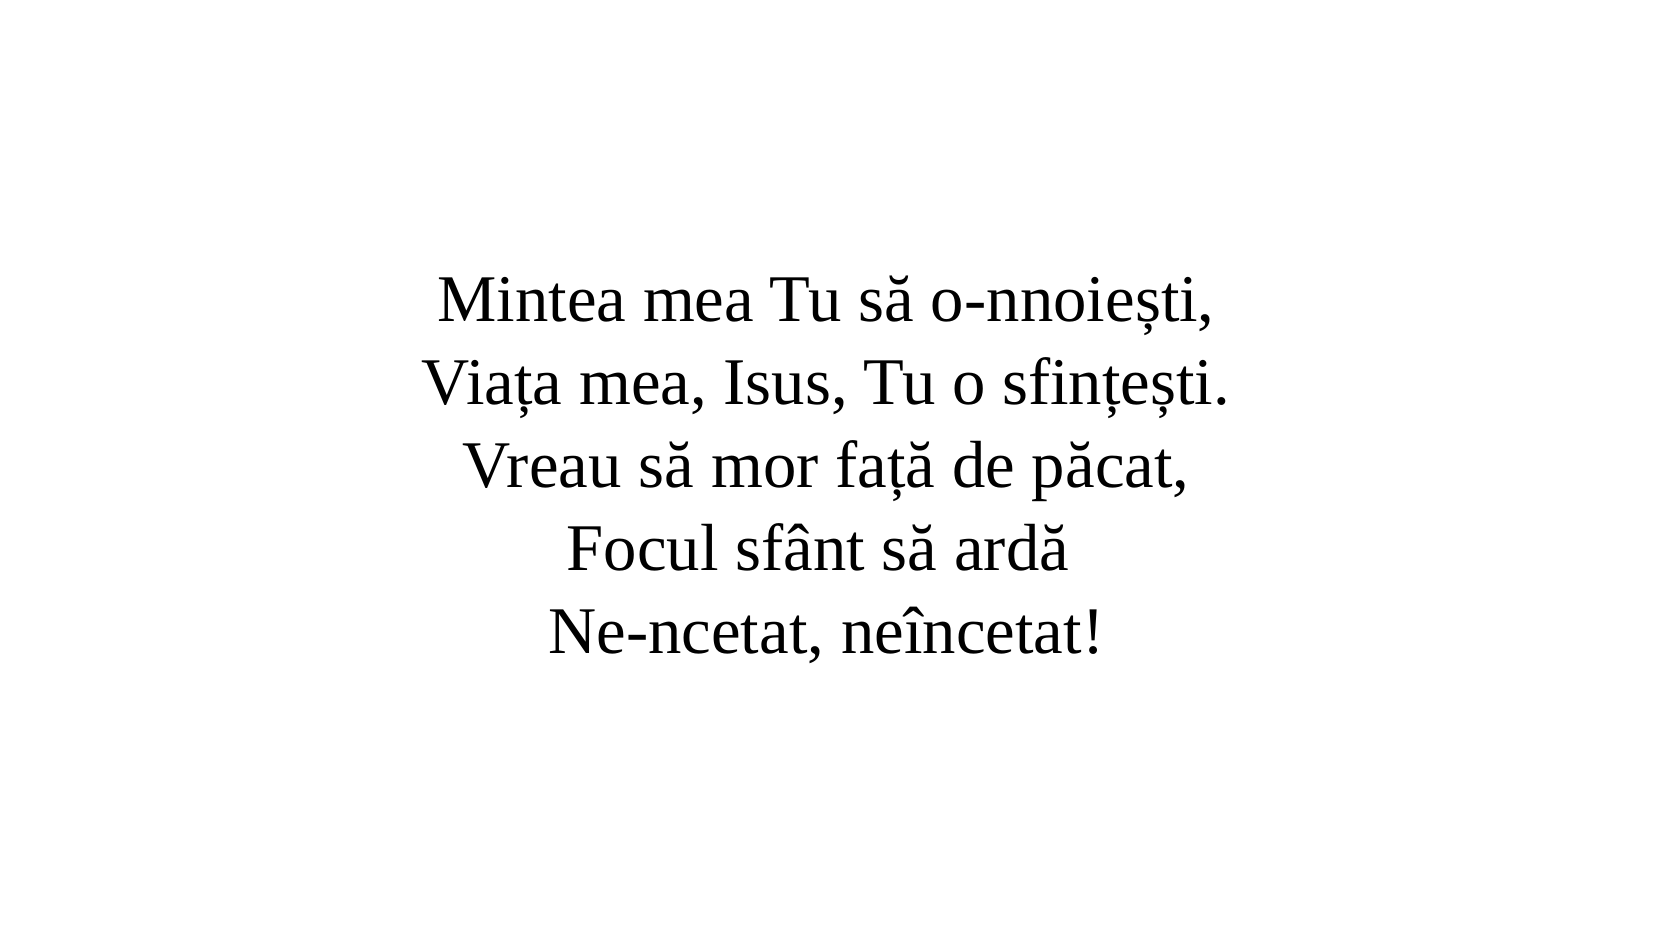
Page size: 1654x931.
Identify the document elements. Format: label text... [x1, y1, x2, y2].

subtitle Mintea mea Tu să o-nnoiești, Viața mea, Isus, Tu o sfințești. Vreau să mor față de păcat, Focul sfânt să ardă Ne-ncetat, neîncetat! [300, 150, 1354, 781]
